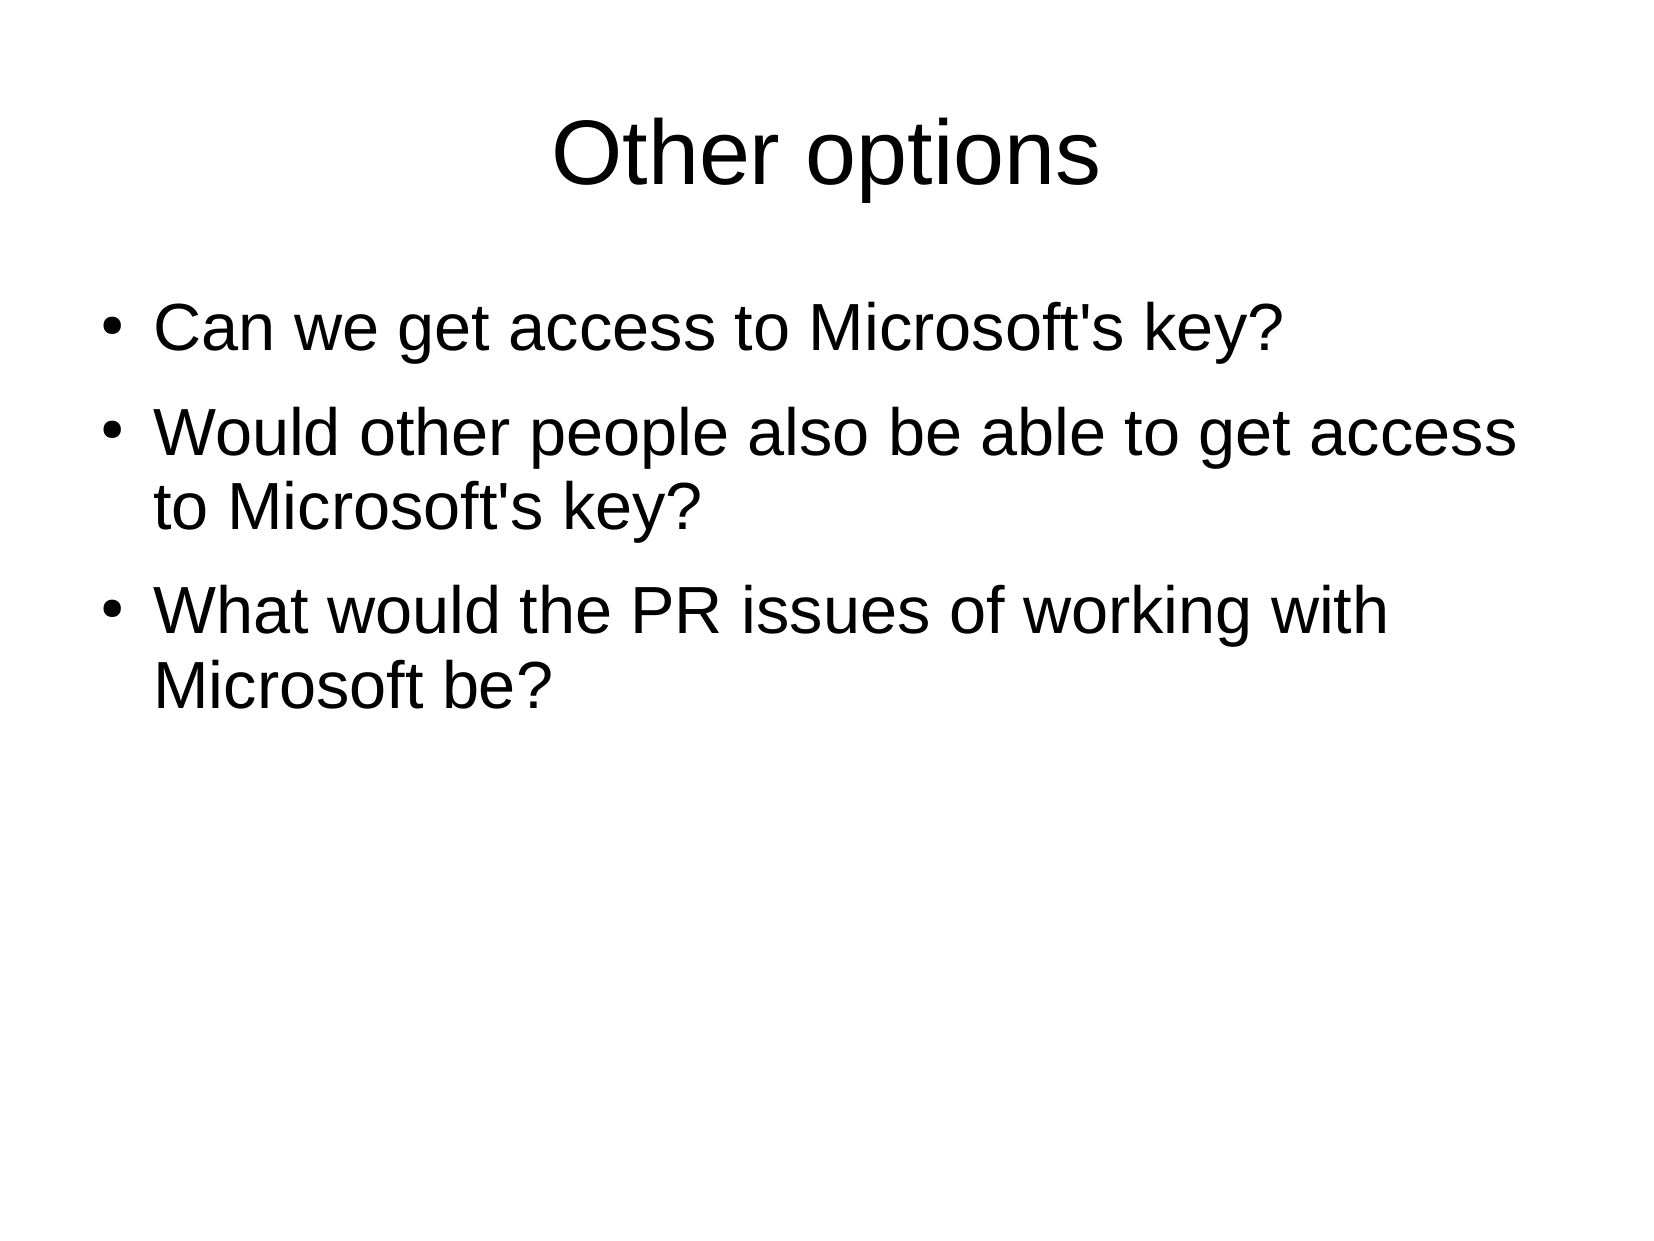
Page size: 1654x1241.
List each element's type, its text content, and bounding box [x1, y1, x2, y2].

title Other options [82, 49, 1571, 257]
list Can we get access to Microsoft's key? Would other people also be able to get access to Microsoft's key? What would the PR issues of working with Microsoft be? [82, 290, 1538, 1010]
